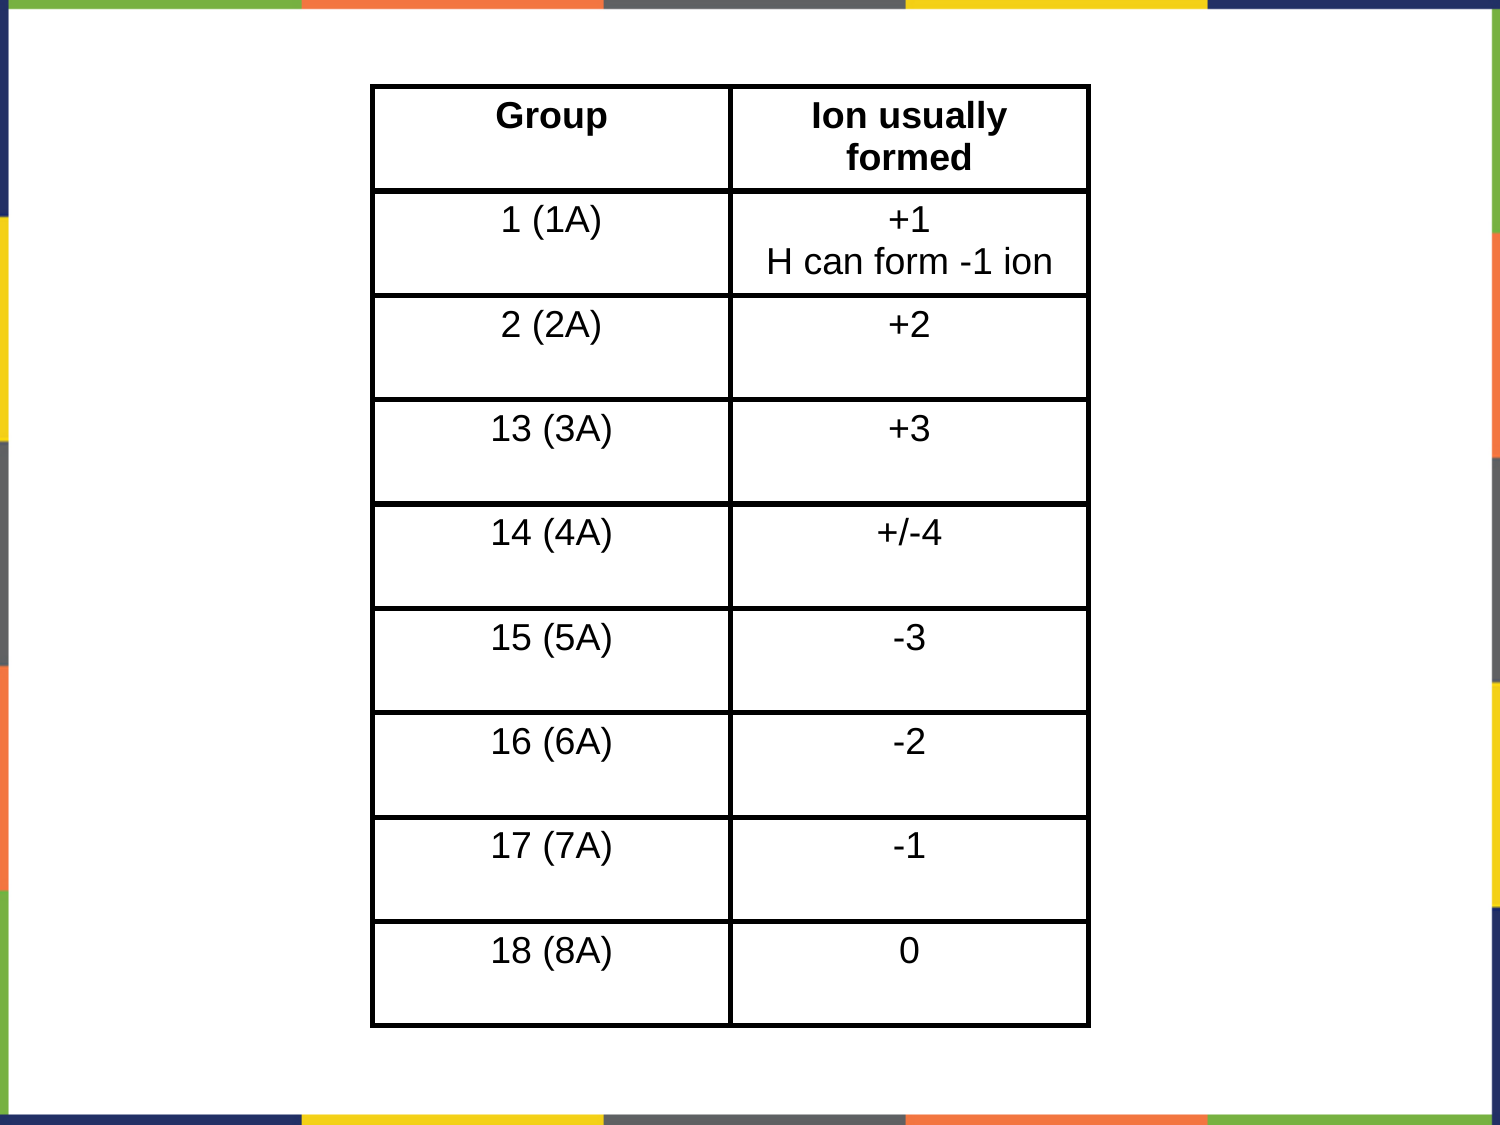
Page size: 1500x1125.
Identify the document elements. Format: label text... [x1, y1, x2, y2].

table_cell 2 (2A) [375, 298, 728, 397]
table_cell -1 [733, 820, 1086, 919]
table_cell 14 (4A) [375, 507, 728, 606]
table_header Group [375, 89, 728, 188]
table_cell +2 [733, 298, 1086, 397]
table_cell 0 [733, 924, 1086, 1023]
table_cell 1 (1A) [375, 194, 728, 293]
table_header Ion usually formed [733, 89, 1086, 188]
table_cell -3 [733, 611, 1086, 710]
picture [0, 0, 1500, 1125]
table_cell 17 (7A) [375, 820, 728, 919]
table_cell +/-4 [733, 507, 1086, 606]
table_cell 15 (5A) [375, 611, 728, 710]
table_cell -2 [733, 715, 1086, 815]
table_cell 16 (6A) [375, 715, 728, 815]
table_cell 18 (8A) [375, 924, 728, 1023]
table_cell 13 (3A) [375, 402, 728, 501]
table_cell +1 H can form -1 ion [733, 194, 1086, 293]
table_cell +3 [733, 402, 1086, 501]
